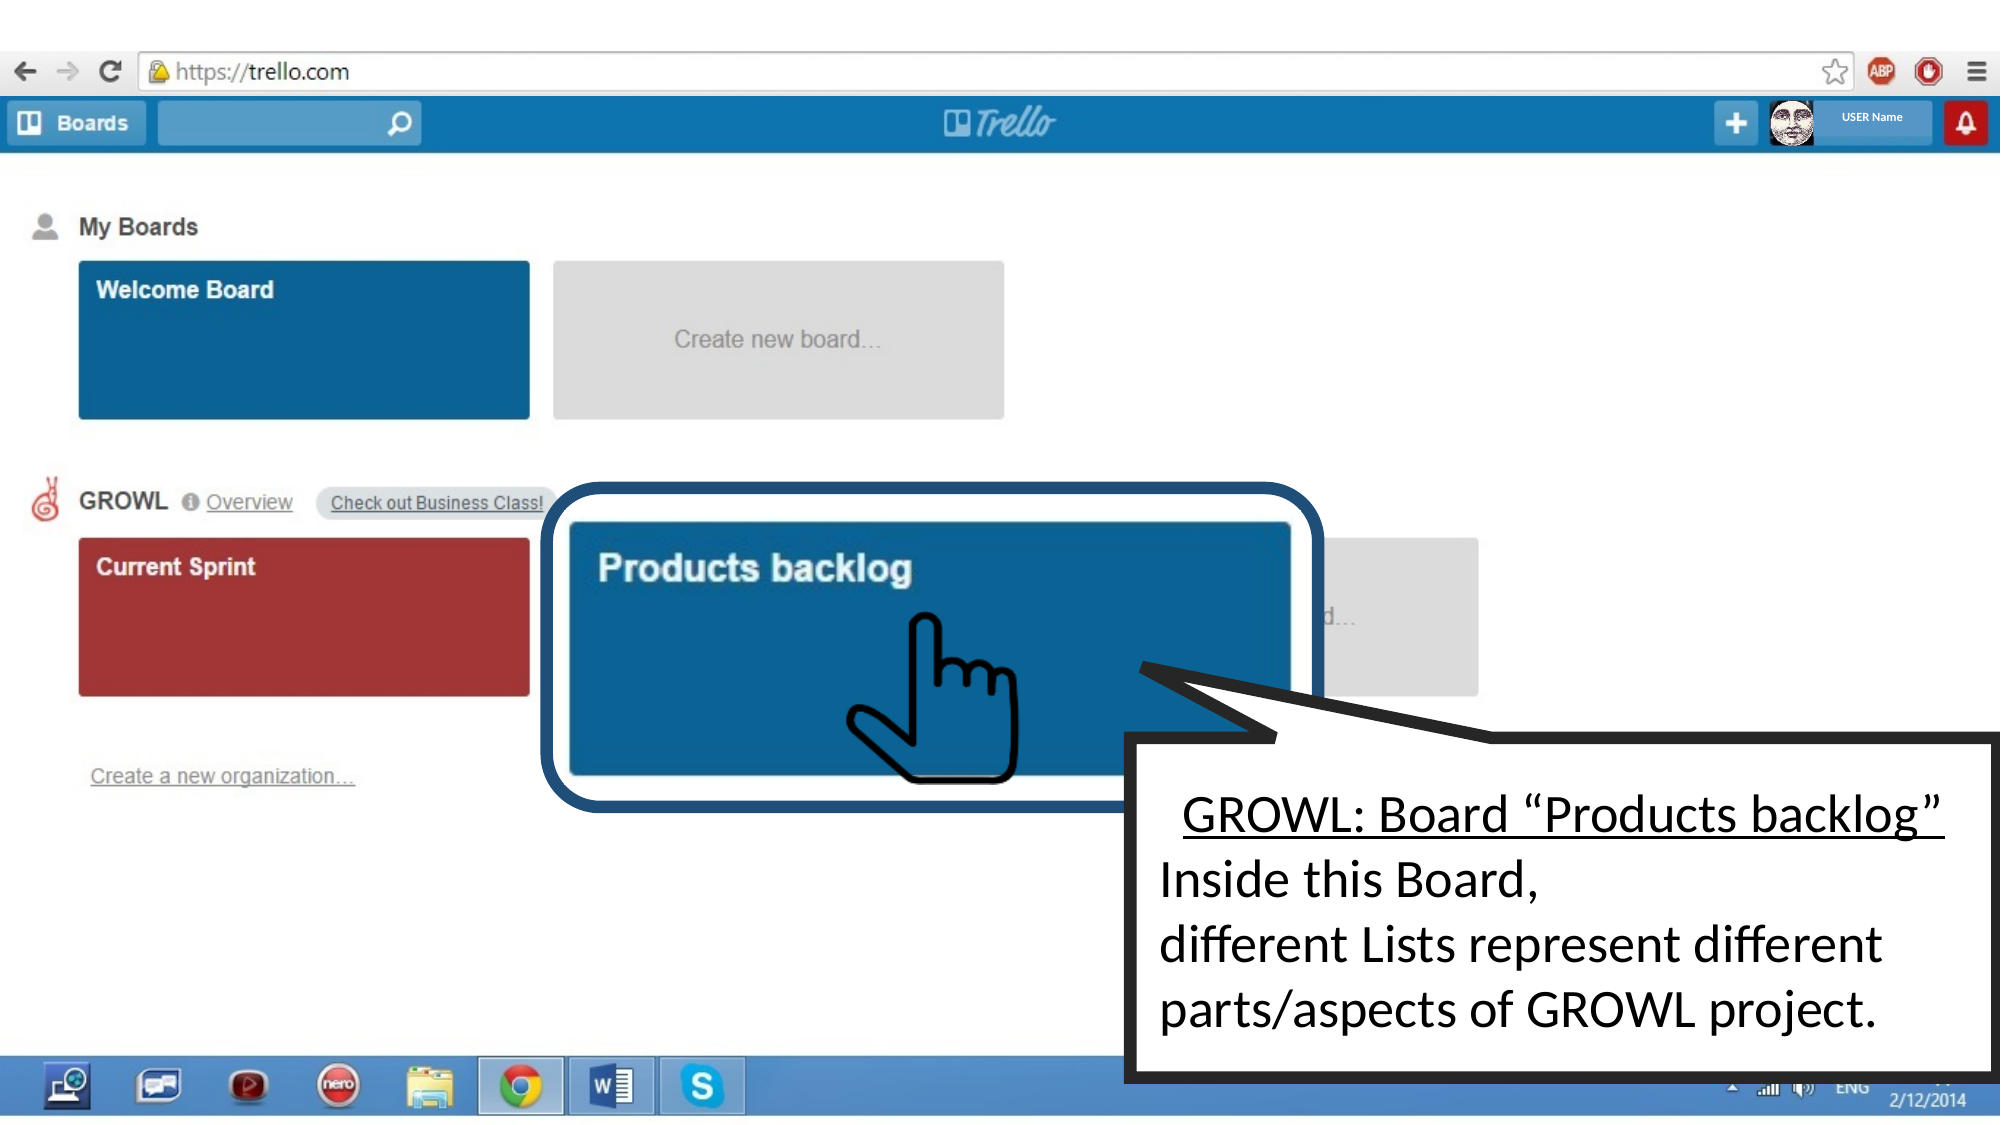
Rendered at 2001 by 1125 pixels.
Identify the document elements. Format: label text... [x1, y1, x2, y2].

text_box USER Name [1813, 101, 1932, 137]
picture [0, 51, 2000, 1125]
text_box [546, 487, 1998, 1078]
text_box GROWL: Board “Products backlog” Inside this Board, different Lists represent different parts/aspects of GROWL project. [1144, 770, 1983, 1046]
